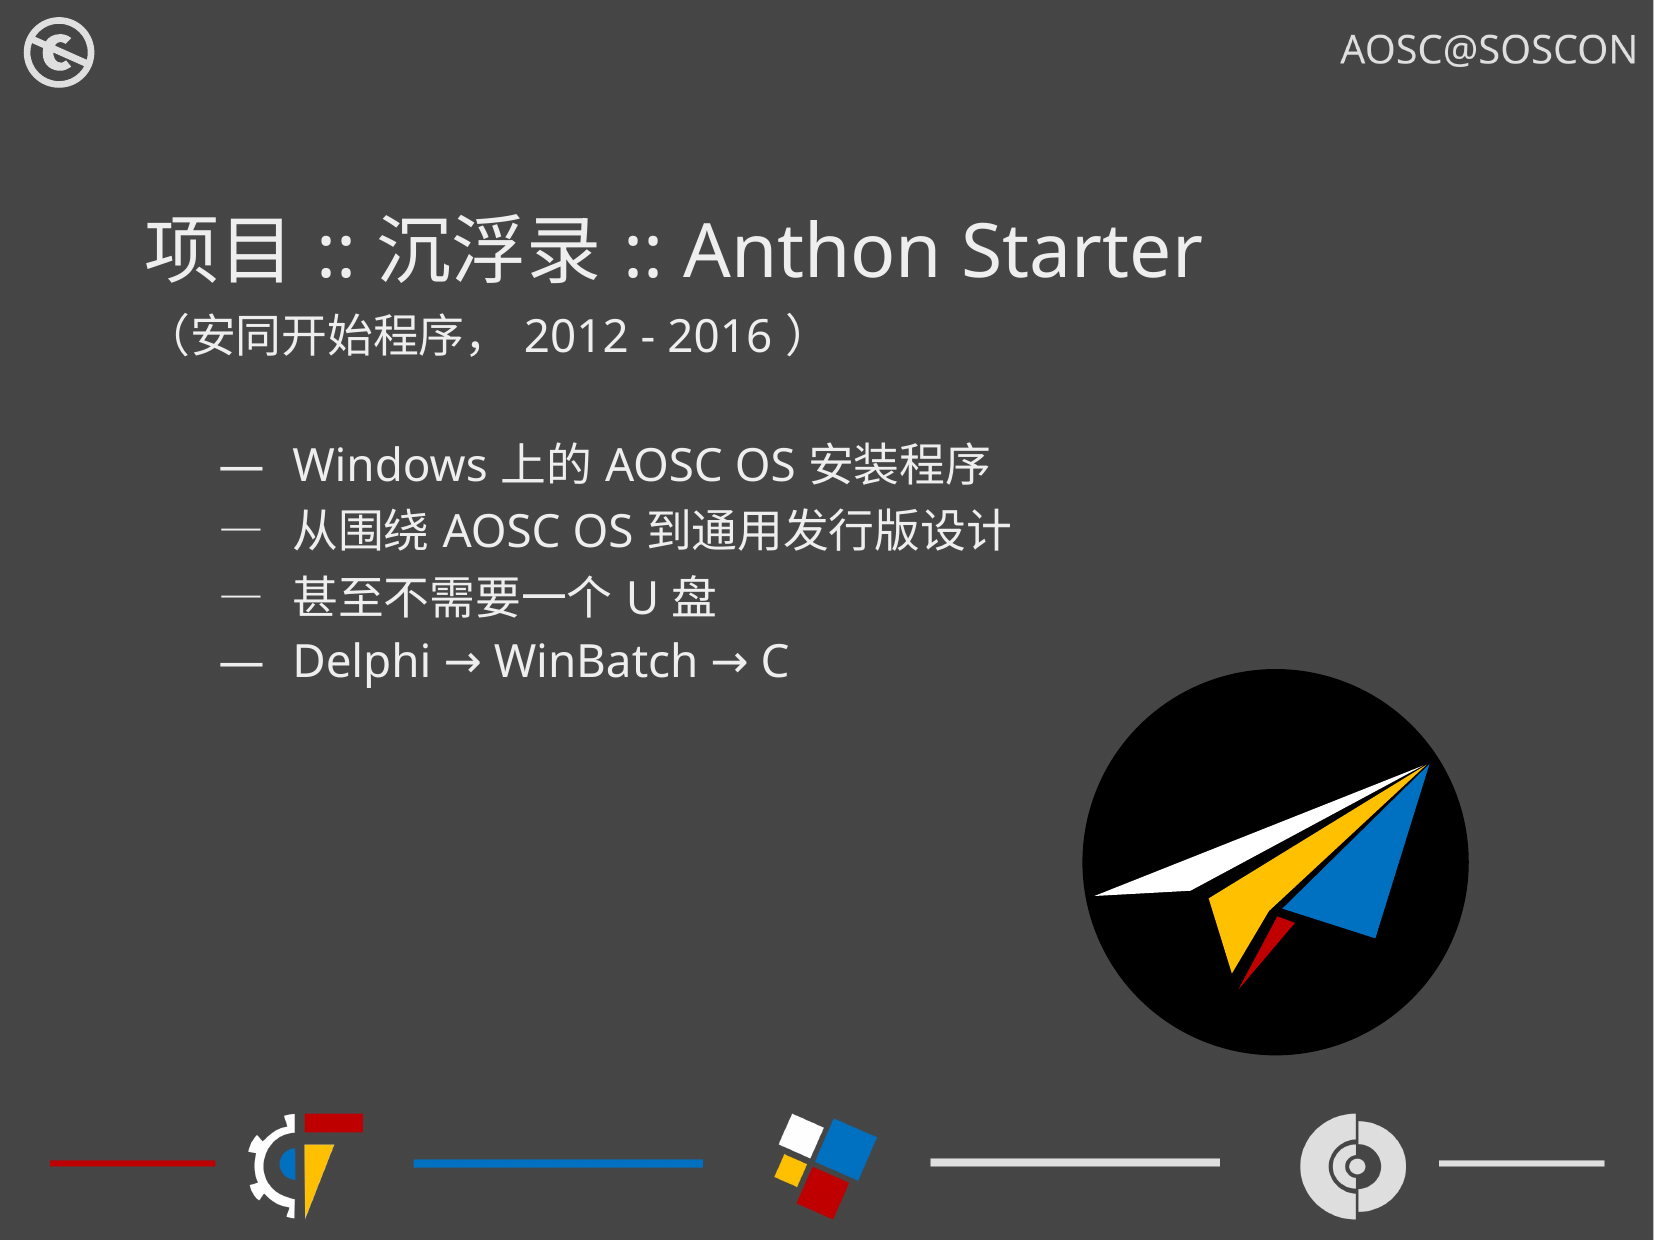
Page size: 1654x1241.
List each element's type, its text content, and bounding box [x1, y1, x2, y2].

picture [0, 0, 1654, 1240]
text_box 项目::沉浮录:: Anthon Starter （安同开始程序，2012 - 2016） — Windows上的AOSC OS安装程序 — 从围绕AOSC OS到通用发行版设计 — 甚至不需要一个U盘 — Delphi → WinBatch → C [129, 183, 1536, 1028]
